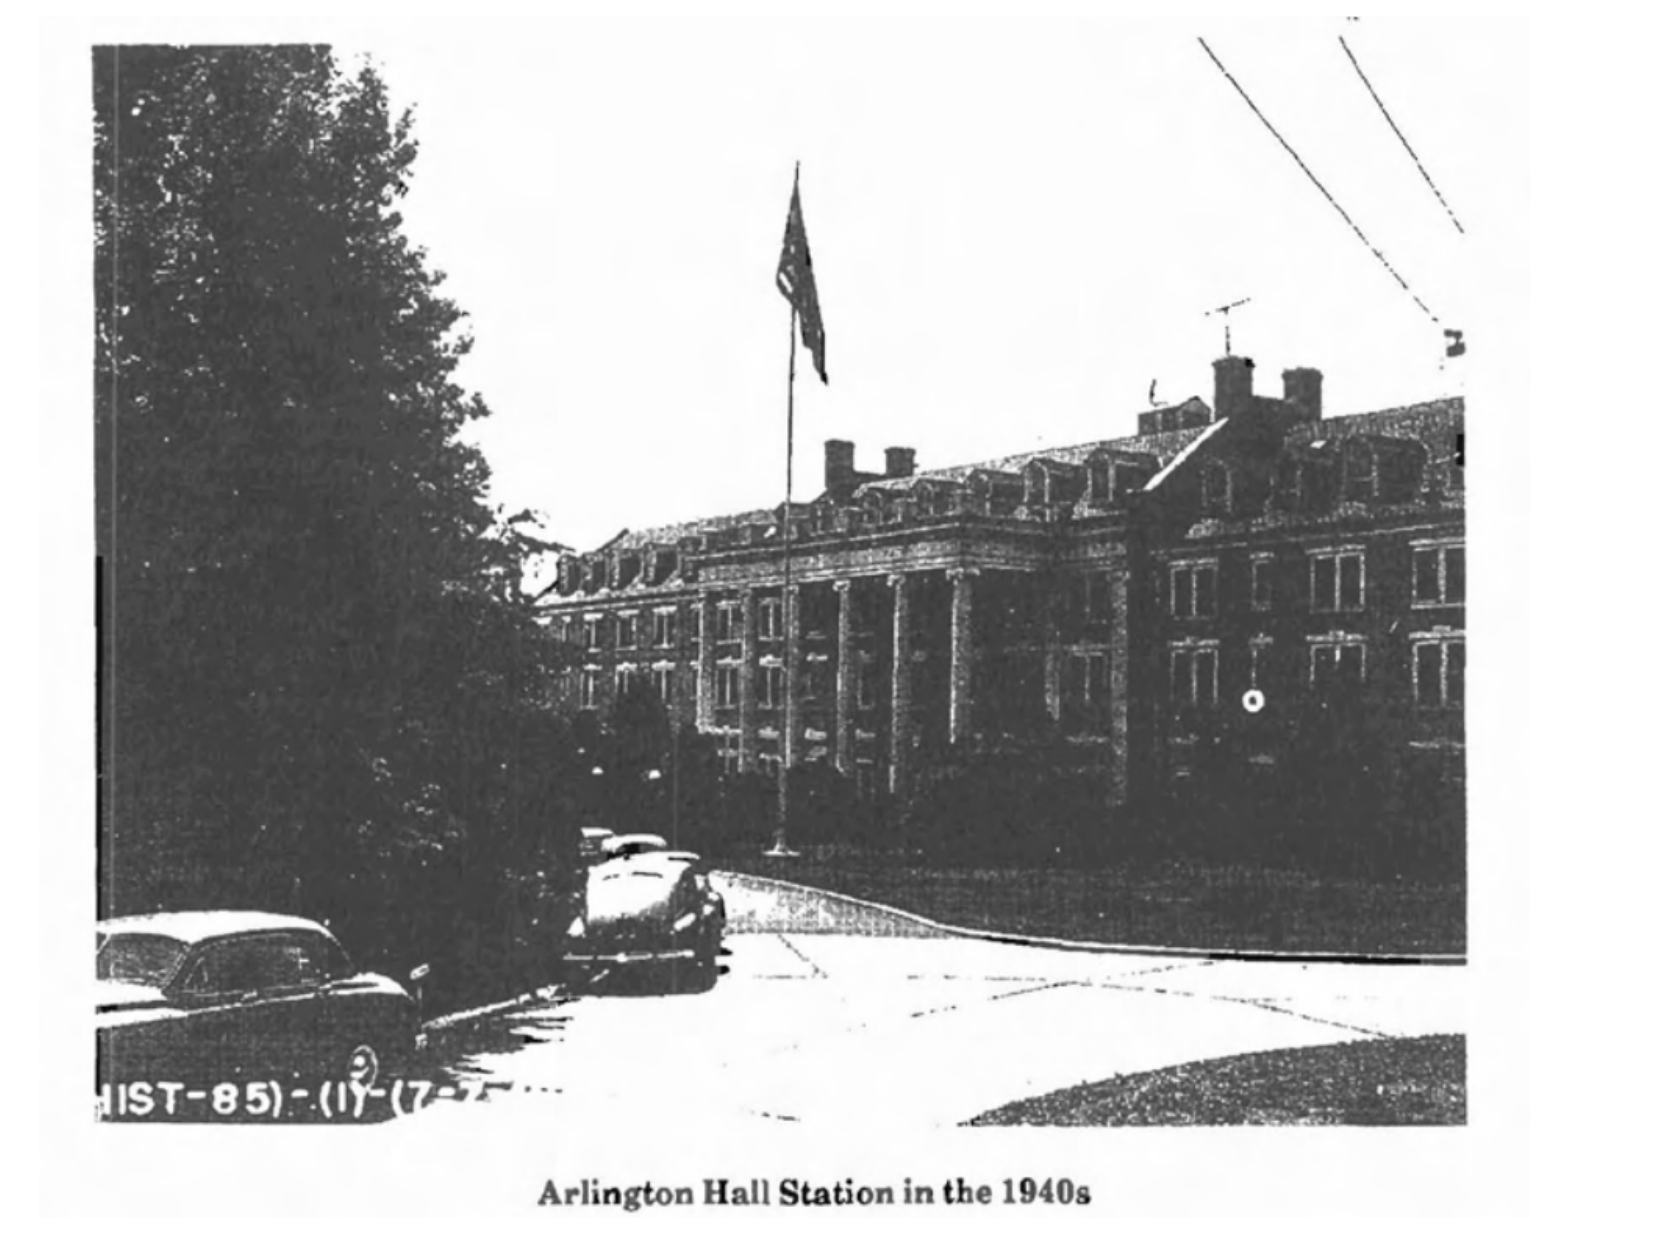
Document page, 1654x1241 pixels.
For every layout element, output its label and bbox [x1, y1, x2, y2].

picture [39, 16, 1530, 1219]
